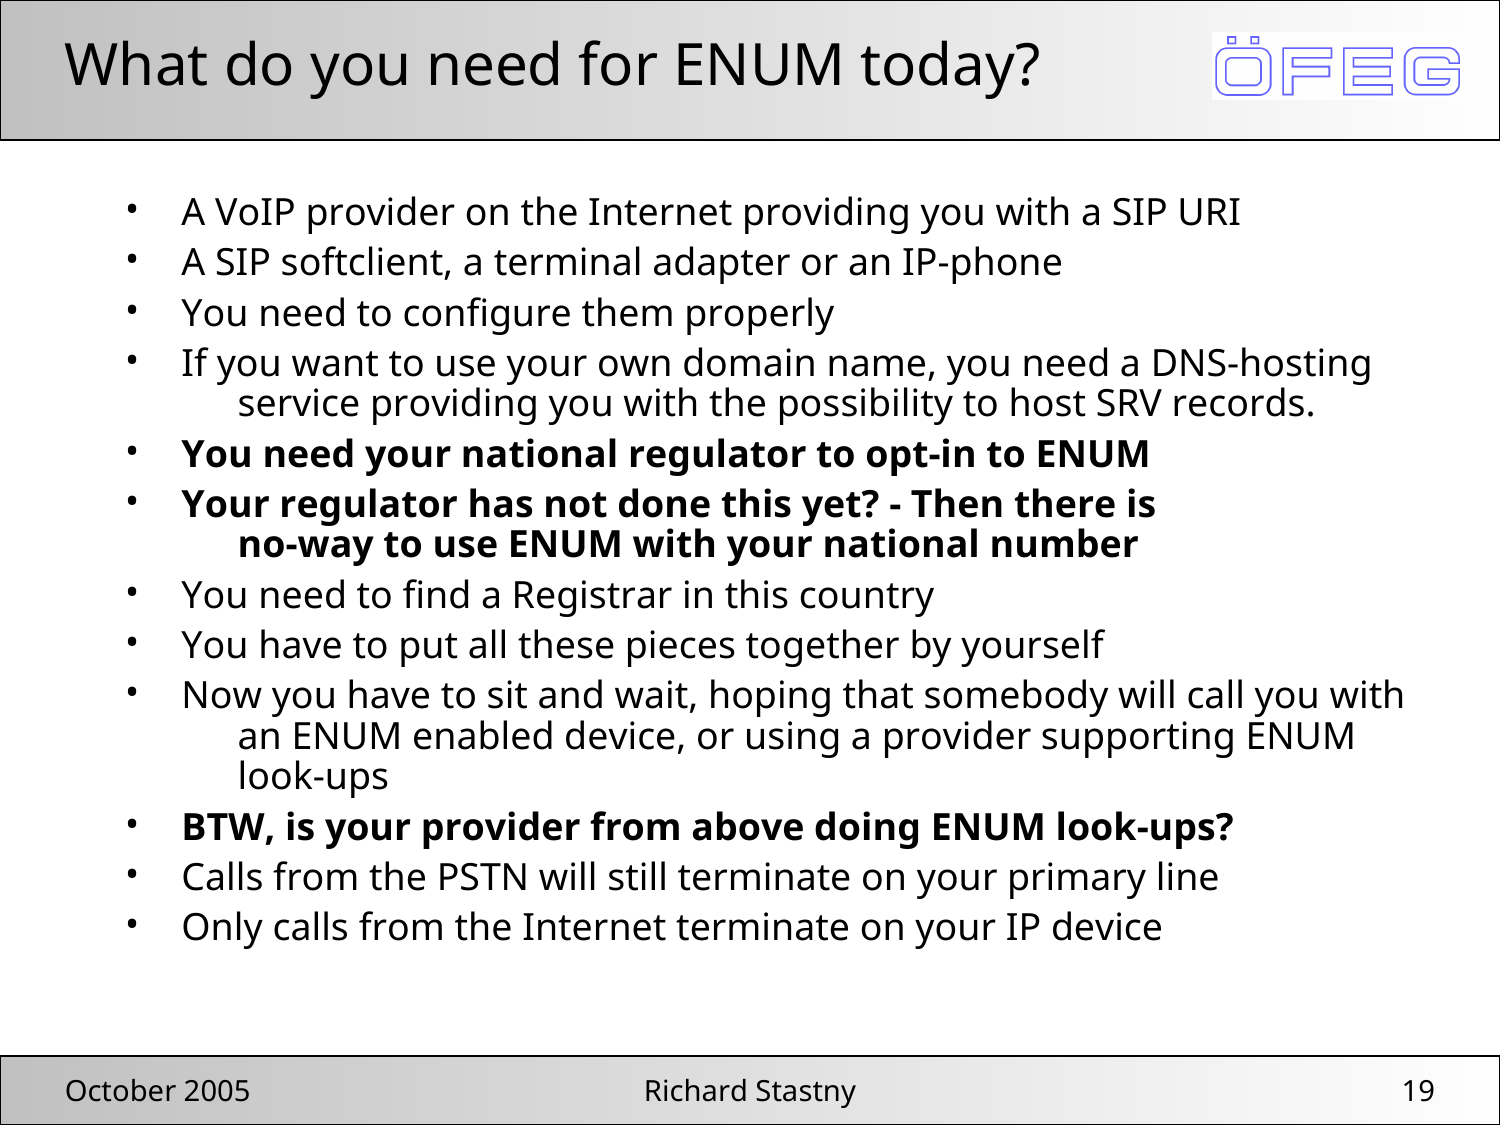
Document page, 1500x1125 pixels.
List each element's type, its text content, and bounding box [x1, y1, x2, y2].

list A VoIP provider on the Internet providing you with a SIP URI A SIP softclient, a terminal adapter or an IP-phone You need to configure them properly If you want to use your own domain name, you need a DNS-hosting service providing you with the possibility to host SRV records. You need your national regulator to opt-in to ENUM Your regulator has not done this yet? - Then there is no-way to use ENUM with your national number You need to find a Registrar in this country You have to put all these pieces together by yourself Now you have to sit and wait, hoping that somebody will call you with an ENUM enabled device, or using a provider supporting ENUM look-ups BTW, is your provider from above doing ENUM look-ups? Calls from the PSTN will still terminate on your primary line Only calls from the Internet terminate on your IP device [110, 185, 1455, 969]
picture [1212, 32, 1463, 100]
title What do you need for ENUM today? [50, 19, 1176, 106]
